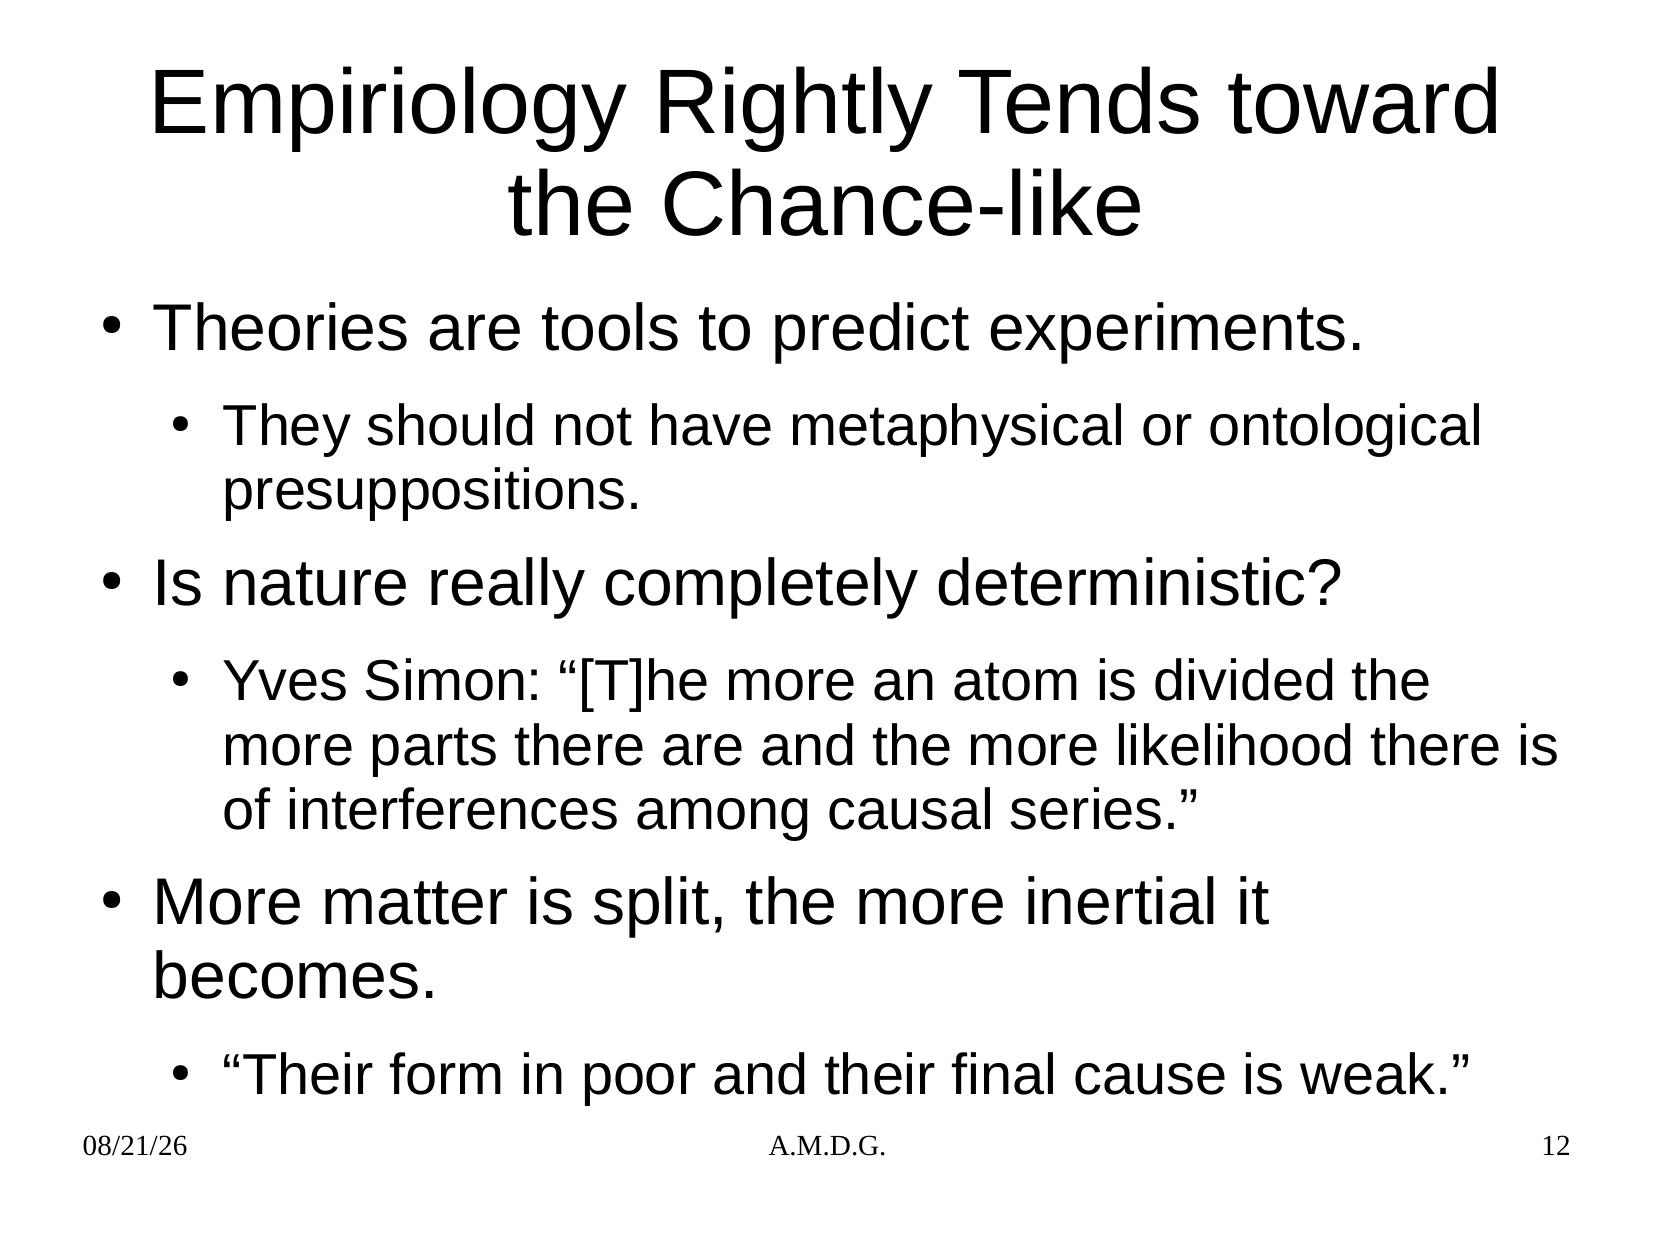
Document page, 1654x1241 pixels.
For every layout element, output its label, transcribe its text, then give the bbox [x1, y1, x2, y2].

list Theories are tools to predict experiments. They should not have metaphysical or ontological presuppositions. Is nature really completely deterministic? Yves Simon: “[T]he more an atom is divided the more parts there are and the more likelihood there is of interferences among causal series.” More matter is split, the more inertial it becomes. “Their form in poor and their final cause is weak.” [82, 290, 1571, 1109]
title Empiriology Rightly Tends toward the Chance-like [82, 49, 1571, 257]
